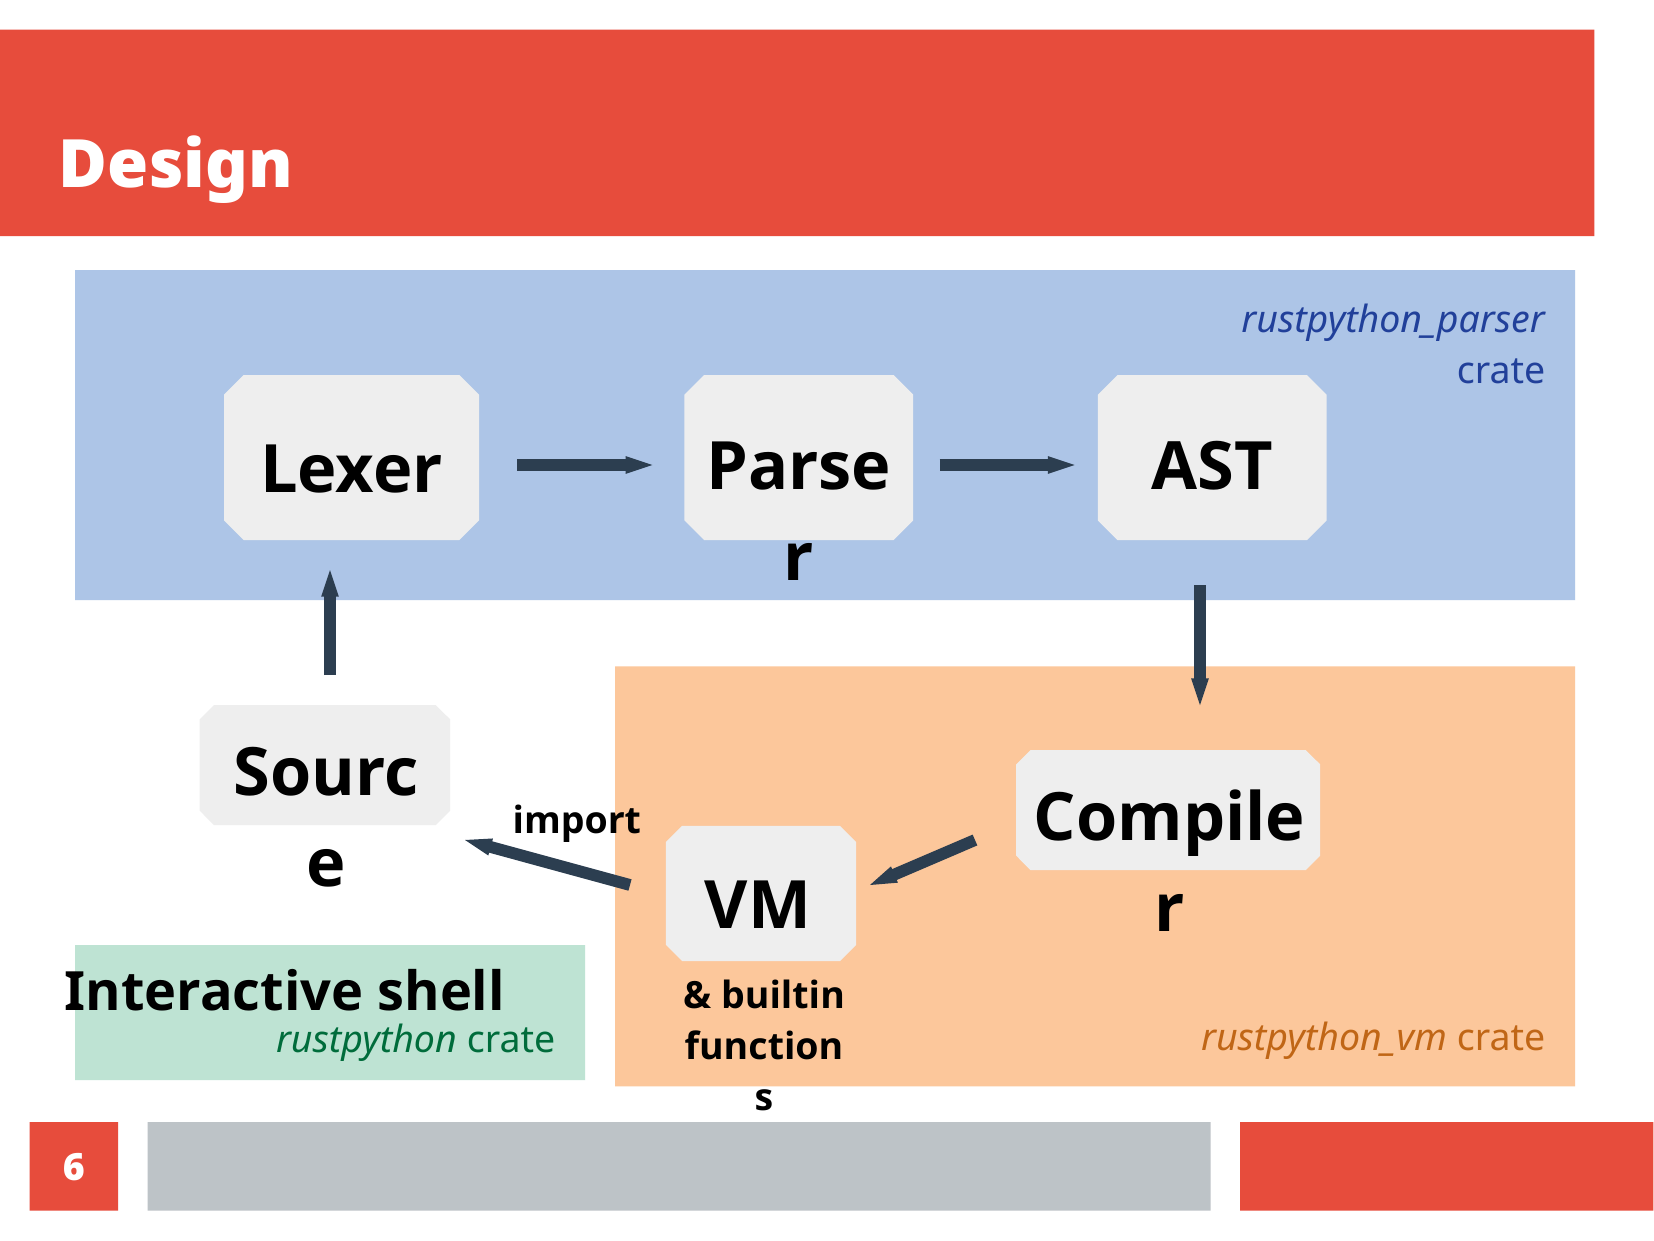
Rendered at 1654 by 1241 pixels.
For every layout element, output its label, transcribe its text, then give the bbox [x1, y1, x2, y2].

text_box [199, 705, 451, 826]
text_box [75, 270, 1576, 601]
text_box rustpython crate [150, 1005, 571, 1068]
text_box AST [1097, 411, 1327, 511]
text_box & builtin functions [665, 960, 863, 1071]
text_box Interactive shell [30, 945, 541, 1044]
text_box Parser [684, 411, 914, 511]
title Design [59, 59, 1595, 207]
text_box import [478, 786, 676, 871]
text_box VM [660, 849, 857, 949]
text_box rustpython_vm crate [1140, 1002, 1561, 1066]
text_box Source [205, 716, 447, 816]
text_box [615, 666, 1576, 1087]
text_box Lexer [224, 413, 480, 513]
text_box [75, 945, 586, 1081]
text_box Compiler [1010, 762, 1330, 861]
text_box rustpython_parser crate [1140, 285, 1561, 348]
